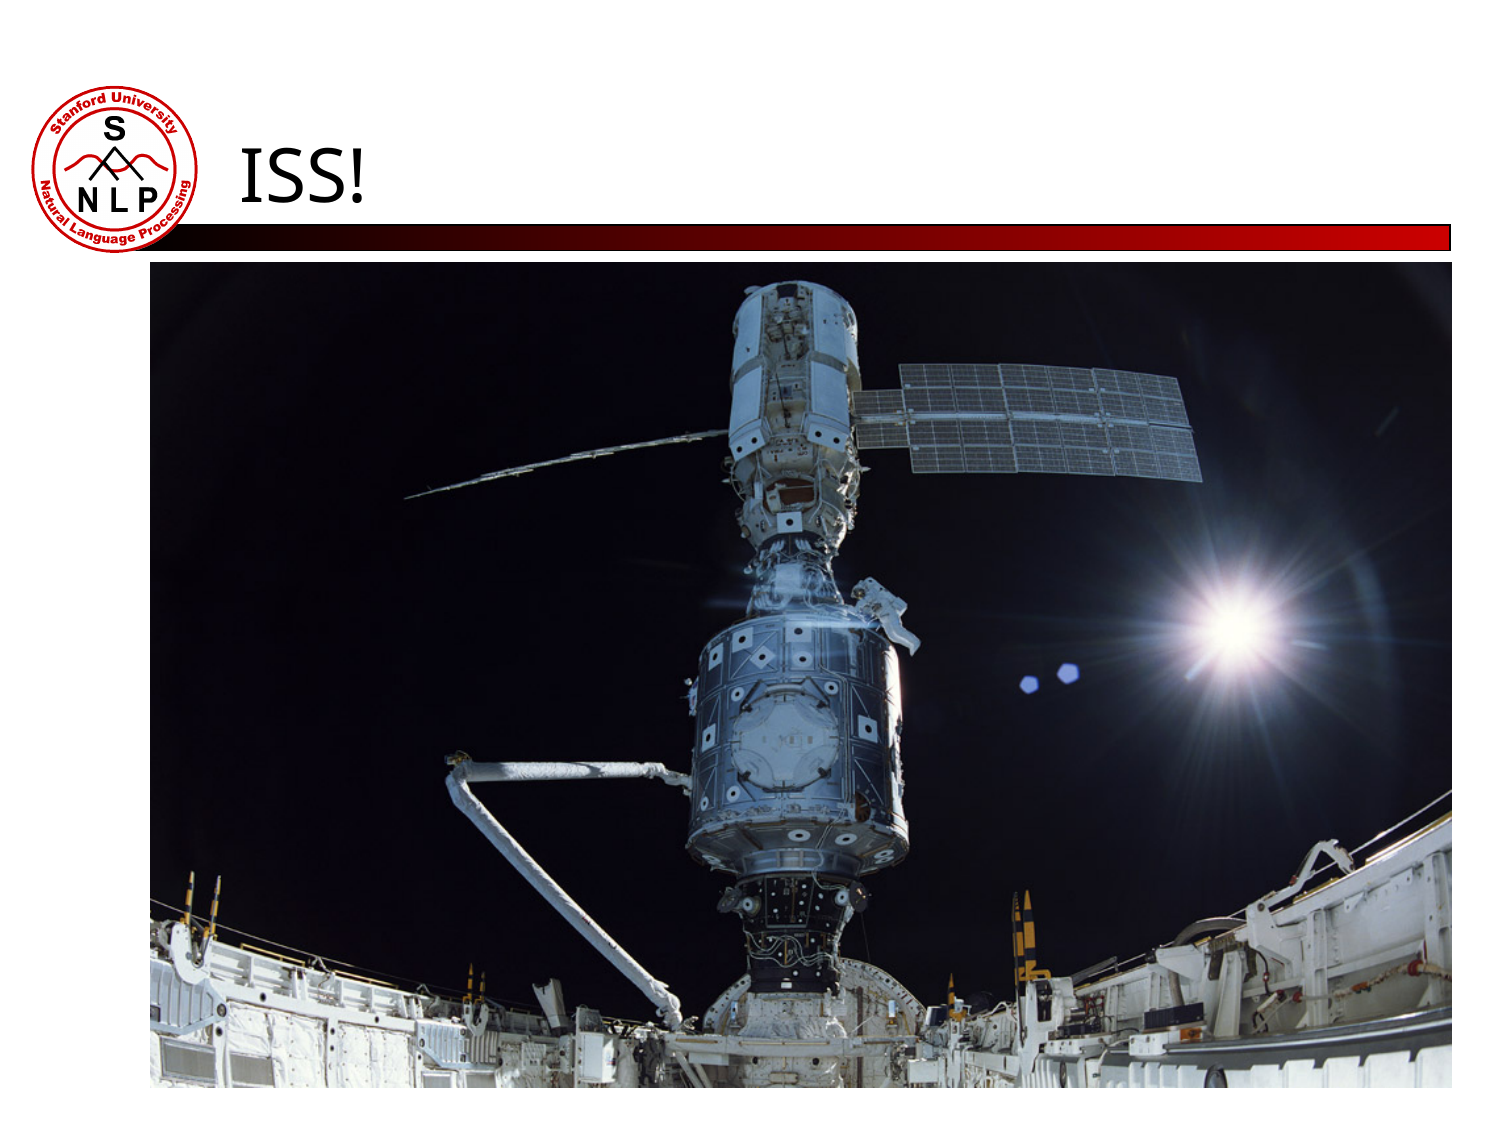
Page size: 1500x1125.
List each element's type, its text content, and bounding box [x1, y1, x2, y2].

picture [150, 262, 1452, 1088]
title ISS! [225, 61, 1500, 225]
